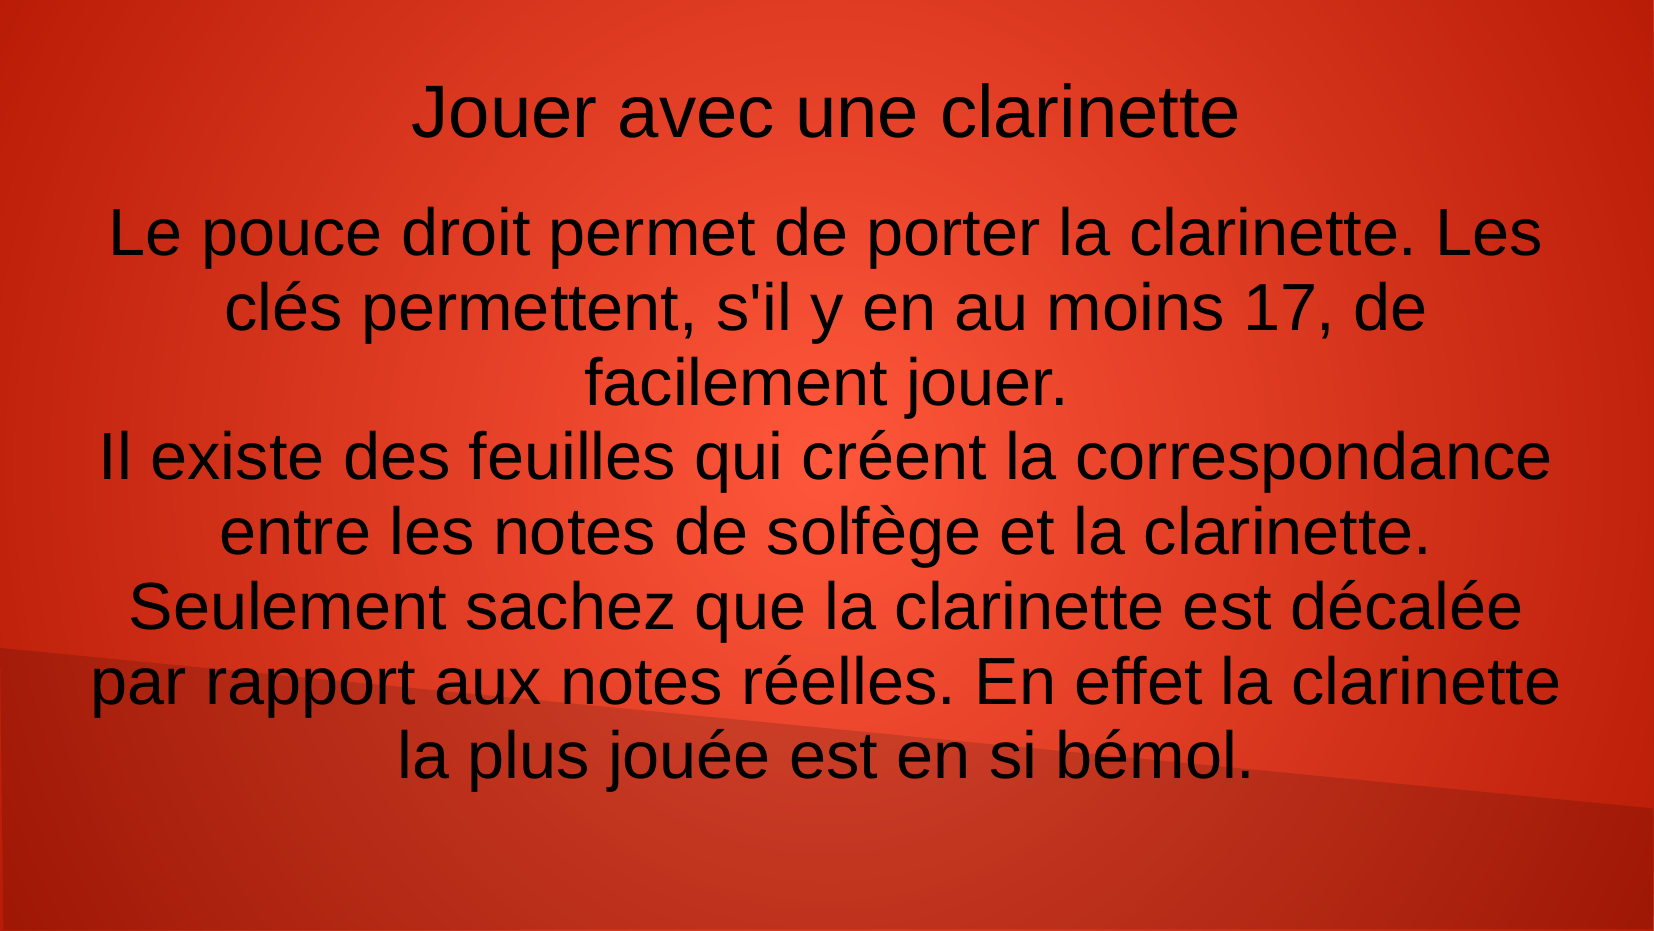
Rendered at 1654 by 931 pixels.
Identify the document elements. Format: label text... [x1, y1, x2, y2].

subtitle Le pouce droit permet de porter la clarinette. Les clés permettent, s'il y en au moins 17, de facilement jouer. Il existe des feuilles qui créent la correspondance entre les notes de solfège et la clarinette. Seulement sachez que la clarinette est décalée par rapport aux notes réelles. En effet la clarinette la plus jouée est en si bémol. [82, 195, 1571, 794]
title Jouer avec une clarinette [82, 35, 1571, 189]
